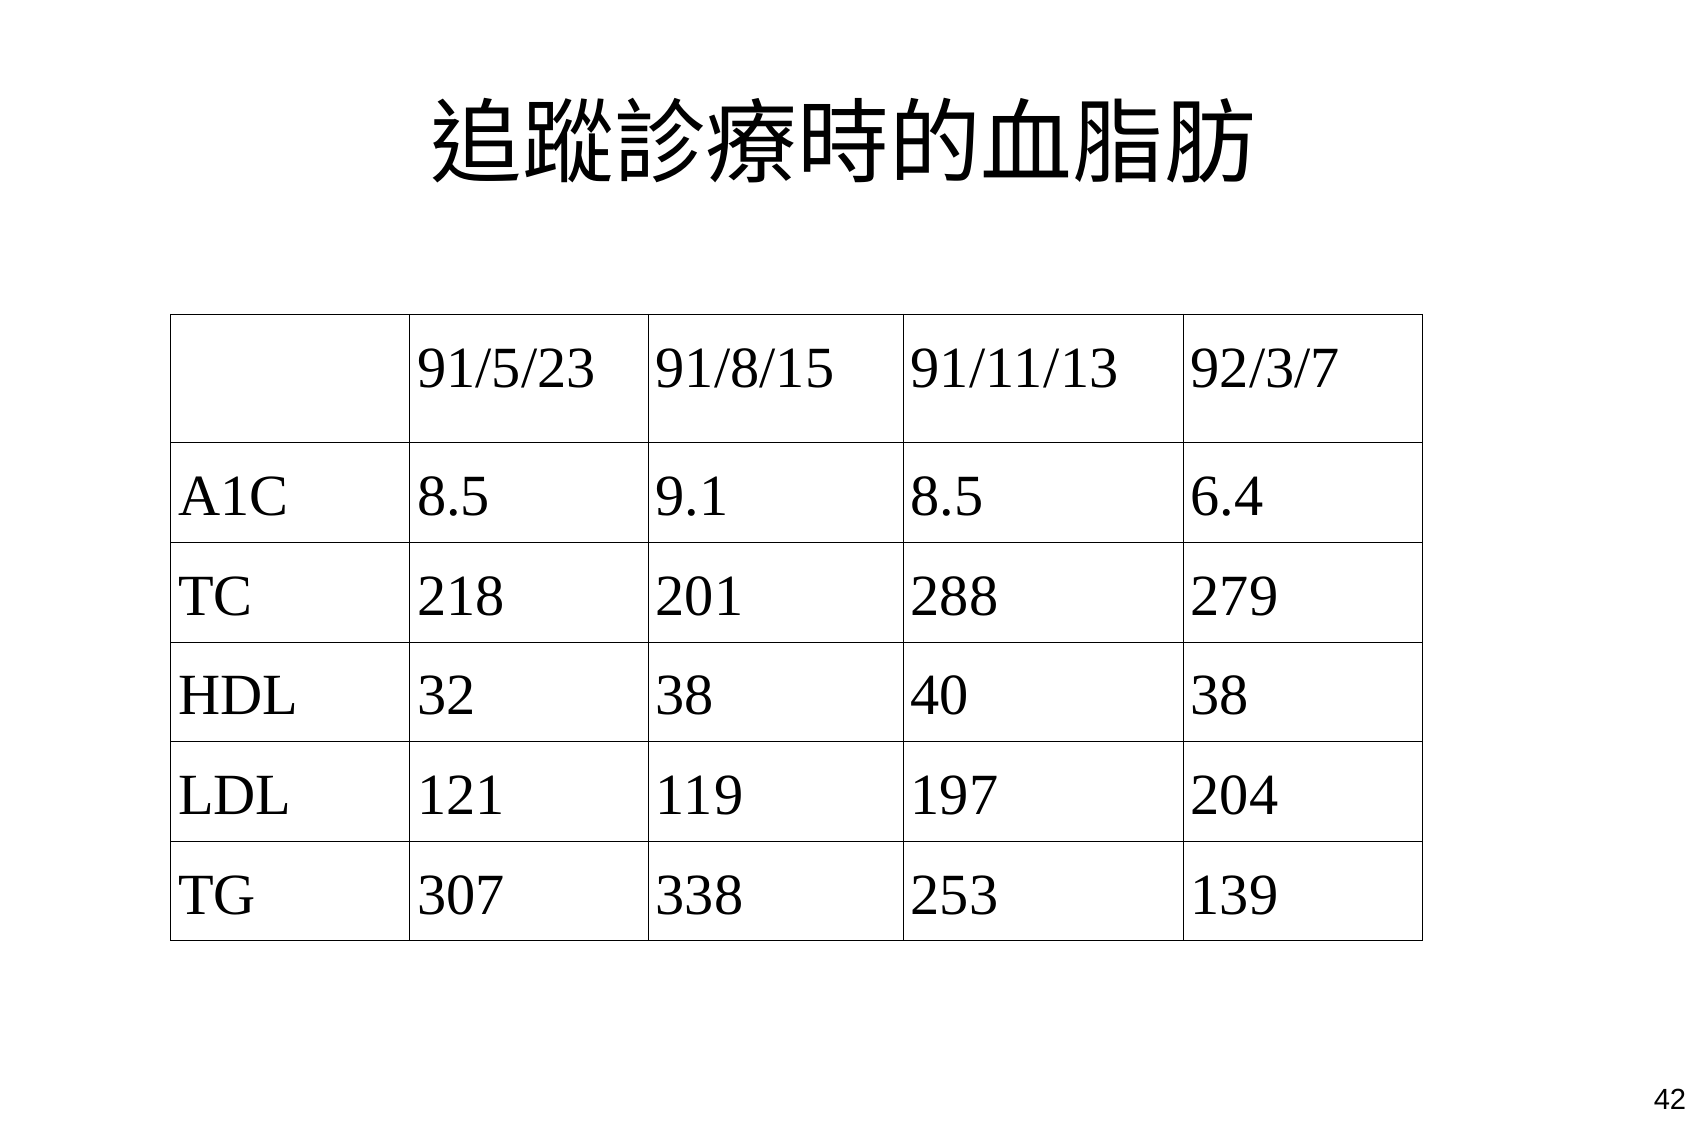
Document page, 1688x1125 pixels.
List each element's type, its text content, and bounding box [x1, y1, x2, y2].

table_cell 6.4 [1184, 443, 1422, 542]
table_header [171, 315, 409, 442]
table_cell 338 [649, 842, 903, 940]
table_cell 8.5 [904, 443, 1183, 542]
table_header 91/8/15 [649, 315, 903, 442]
table_header 91/5/23 [410, 315, 648, 442]
table_cell TG [171, 842, 409, 940]
table_cell 9.1 [649, 443, 903, 542]
table_header 91/11/13 [904, 315, 1183, 442]
table_cell 121 [410, 742, 648, 841]
table_cell 38 [649, 643, 903, 741]
table_cell 197 [904, 742, 1183, 841]
table_header 92/3/7 [1184, 315, 1422, 442]
table_cell 201 [649, 543, 903, 642]
table_cell 204 [1184, 742, 1422, 841]
table_cell 218 [410, 543, 648, 642]
table_cell TC [171, 543, 409, 642]
table_cell 307 [410, 842, 648, 940]
table_cell 279 [1184, 543, 1422, 642]
table_cell 139 [1184, 842, 1422, 940]
table_cell 288 [904, 543, 1183, 642]
table_cell 40 [904, 643, 1183, 741]
table_cell 253 [904, 842, 1183, 940]
table_cell HDL [171, 643, 409, 741]
table_cell 38 [1184, 643, 1422, 741]
title 追蹤診療時的血脂肪 [84, 45, 1604, 233]
table_cell 8.5 [410, 443, 648, 542]
table_cell 119 [649, 742, 903, 841]
table_cell 32 [410, 643, 648, 741]
table_cell A1C [171, 443, 409, 542]
table_cell LDL [171, 742, 409, 841]
